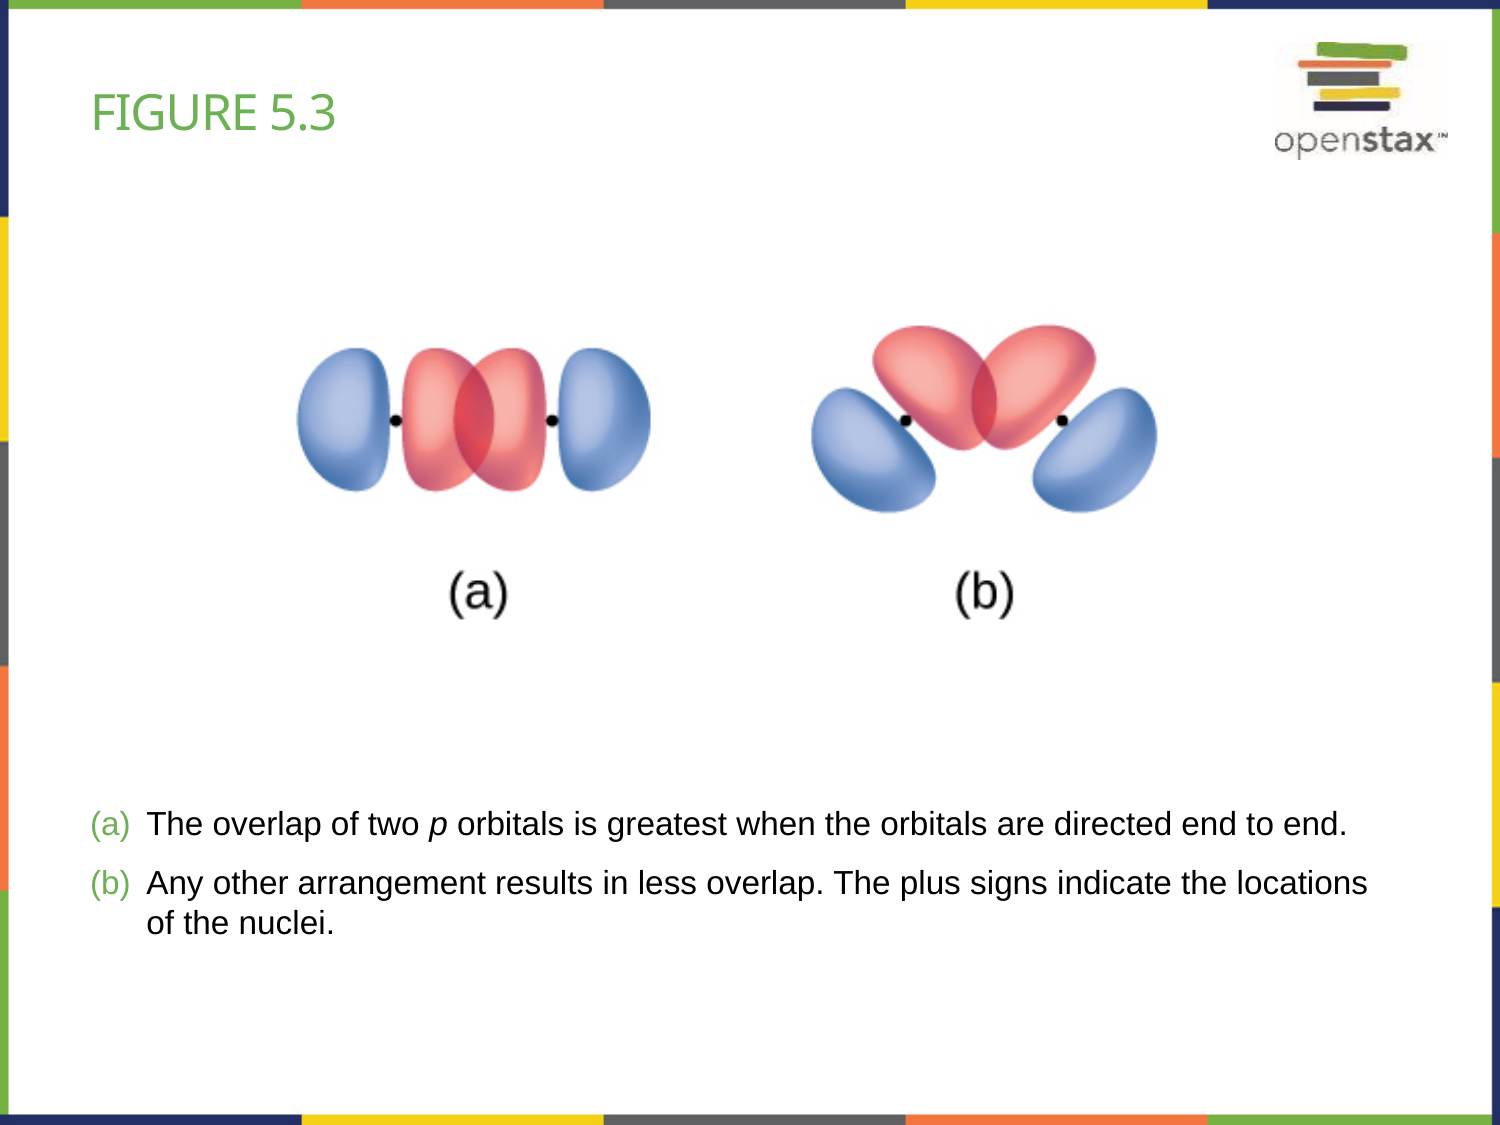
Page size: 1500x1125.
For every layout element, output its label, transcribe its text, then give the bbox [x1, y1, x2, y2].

title Figure 5.3 [75, 39, 1398, 148]
list The overlap of two p orbitals is greatest when the orbitals are directed end to end. Any other arrangement results in less overlap. The plus signs indicate the locations of the nuclei. [75, 794, 1398, 986]
picture [0, 0, 1500, 1125]
